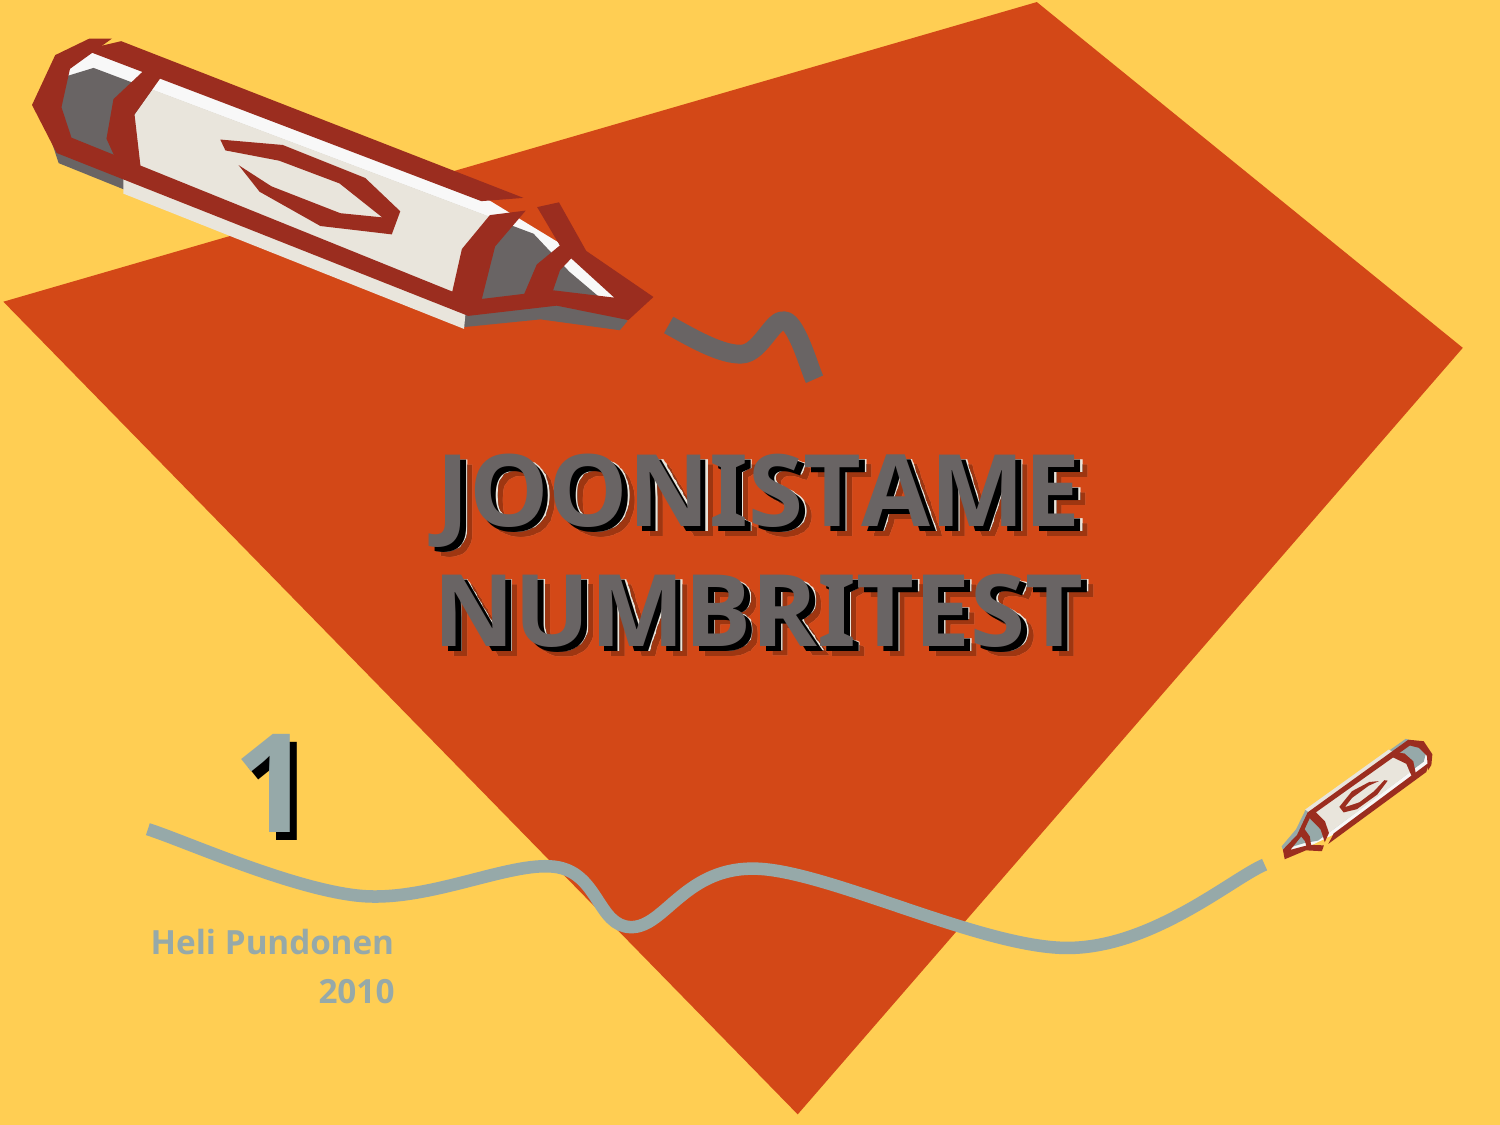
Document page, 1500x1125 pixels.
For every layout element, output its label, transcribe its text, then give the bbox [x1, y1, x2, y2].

title JOONISTAME NUMBRITEST [171, 373, 1347, 674]
subtitle 1 Heli Pundonen 2010 [135, 687, 1424, 1038]
